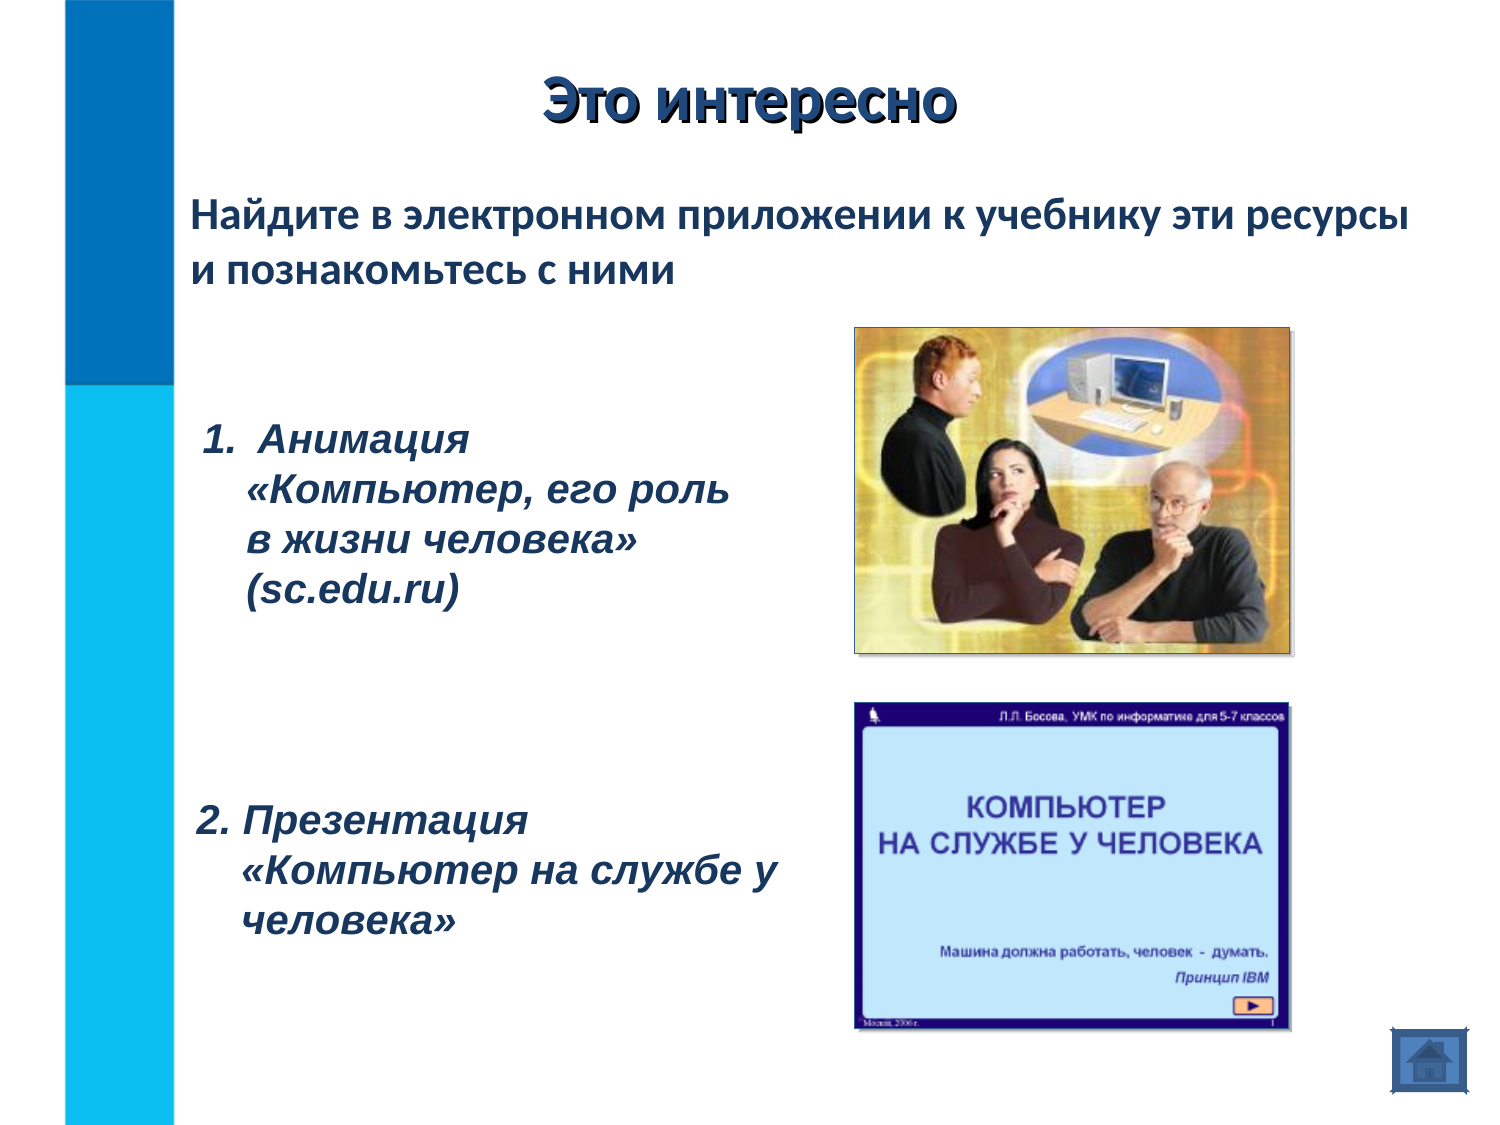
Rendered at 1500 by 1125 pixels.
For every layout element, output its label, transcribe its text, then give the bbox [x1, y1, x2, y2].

text_box Найдите в электронном приложении к учебнику эти ресурсы и познакомьтесь с ними [175, 175, 1454, 302]
text_box [1396, 1031, 1465, 1090]
text_box Анимация «Компьютер, его роль в жизни человека» (sc.edu.ru) [187, 403, 854, 620]
picture [0, 0, 1500, 1125]
text_box 2. Презентация «Компьютер на службе у человека» [181, 785, 854, 951]
title Это интересно [75, 0, 1426, 188]
